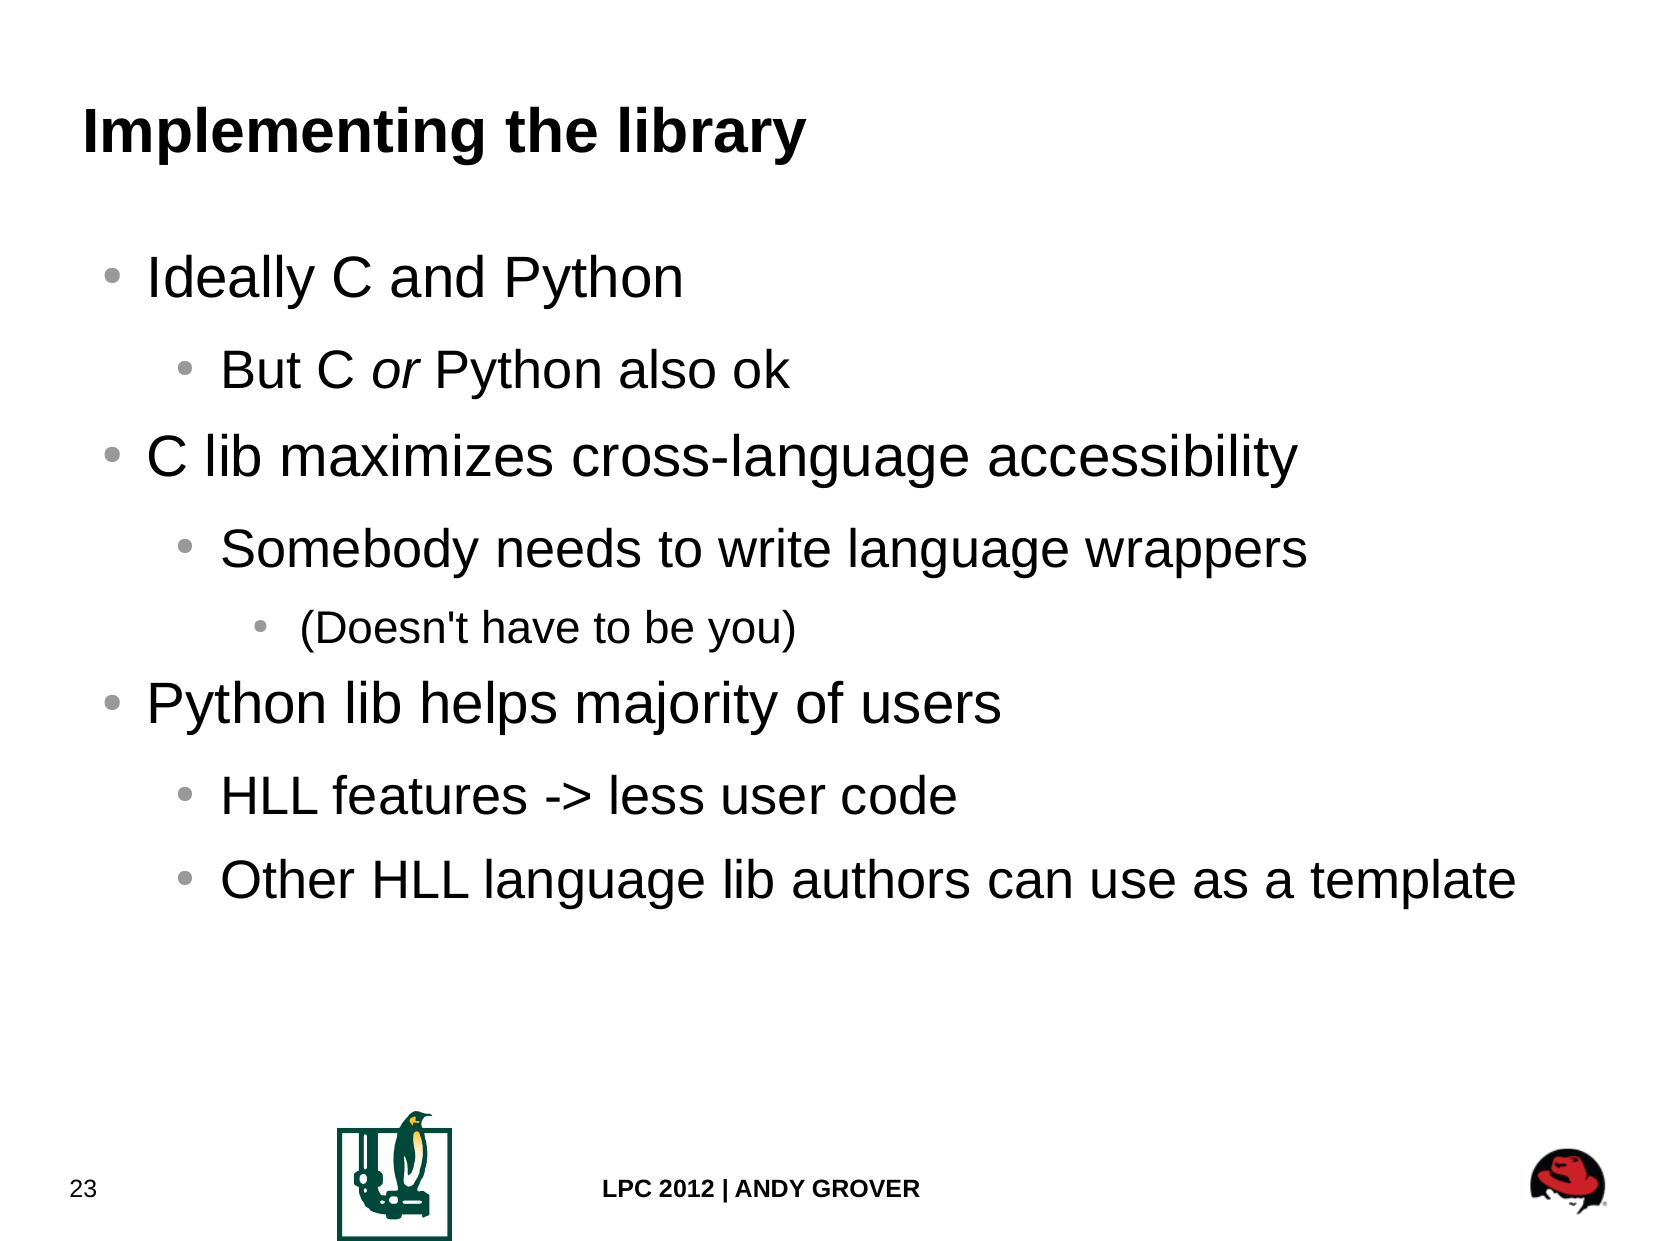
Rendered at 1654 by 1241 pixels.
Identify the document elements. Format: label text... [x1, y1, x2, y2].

list Ideally C and Python But C or Python also ok C lib maximizes cross-language accessibility Somebody needs to write language wrappers (Doesn't have to be you) Python lib helps majority of users HLL features -> less user code Other HLL language lib authors can use as a template [86, 244, 1576, 1039]
picture [1529, 1146, 1613, 1224]
title Implementing the library [82, 37, 1571, 226]
picture [337, 1111, 452, 1241]
